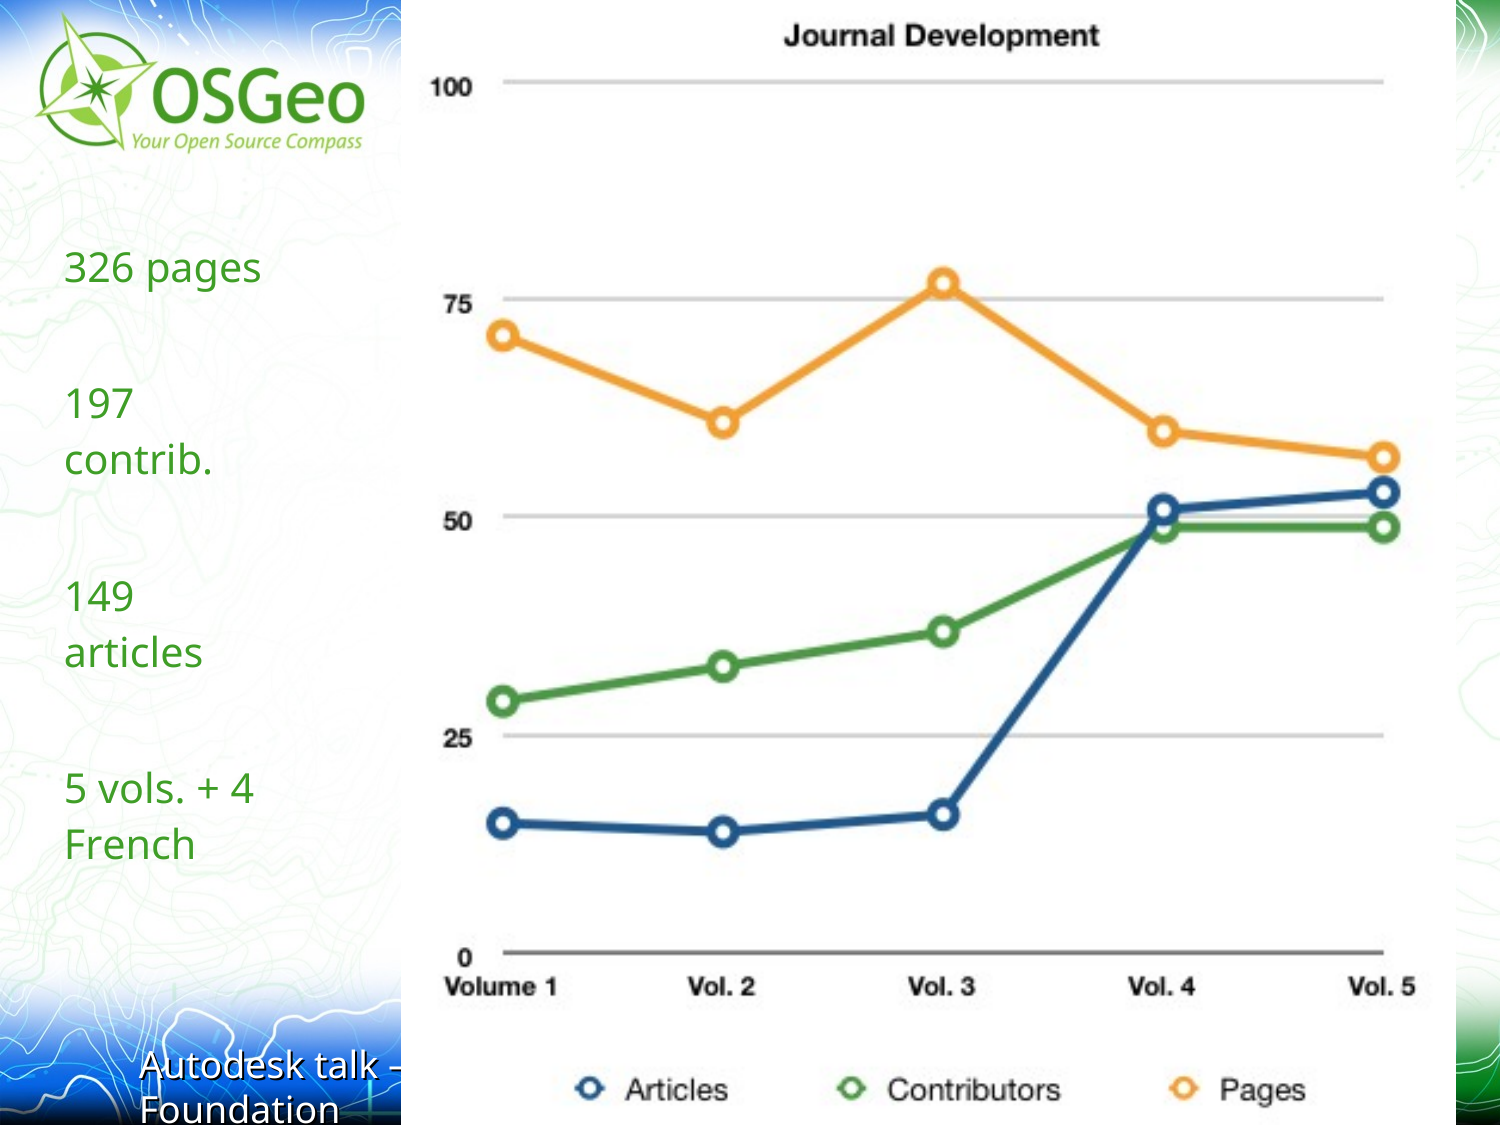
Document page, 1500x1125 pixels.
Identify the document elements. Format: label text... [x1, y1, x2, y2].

picture [257, 1115, 265, 1121]
picture [234, 1107, 244, 1121]
text_box 326 pages 197 contrib. 149 articles 5 vols. + 4 French [49, 230, 296, 880]
picture [212, 1107, 223, 1125]
picture [0, 0, 1500, 1125]
picture [325, 1107, 336, 1125]
picture [165, 1107, 175, 1121]
picture [301, 1107, 311, 1121]
